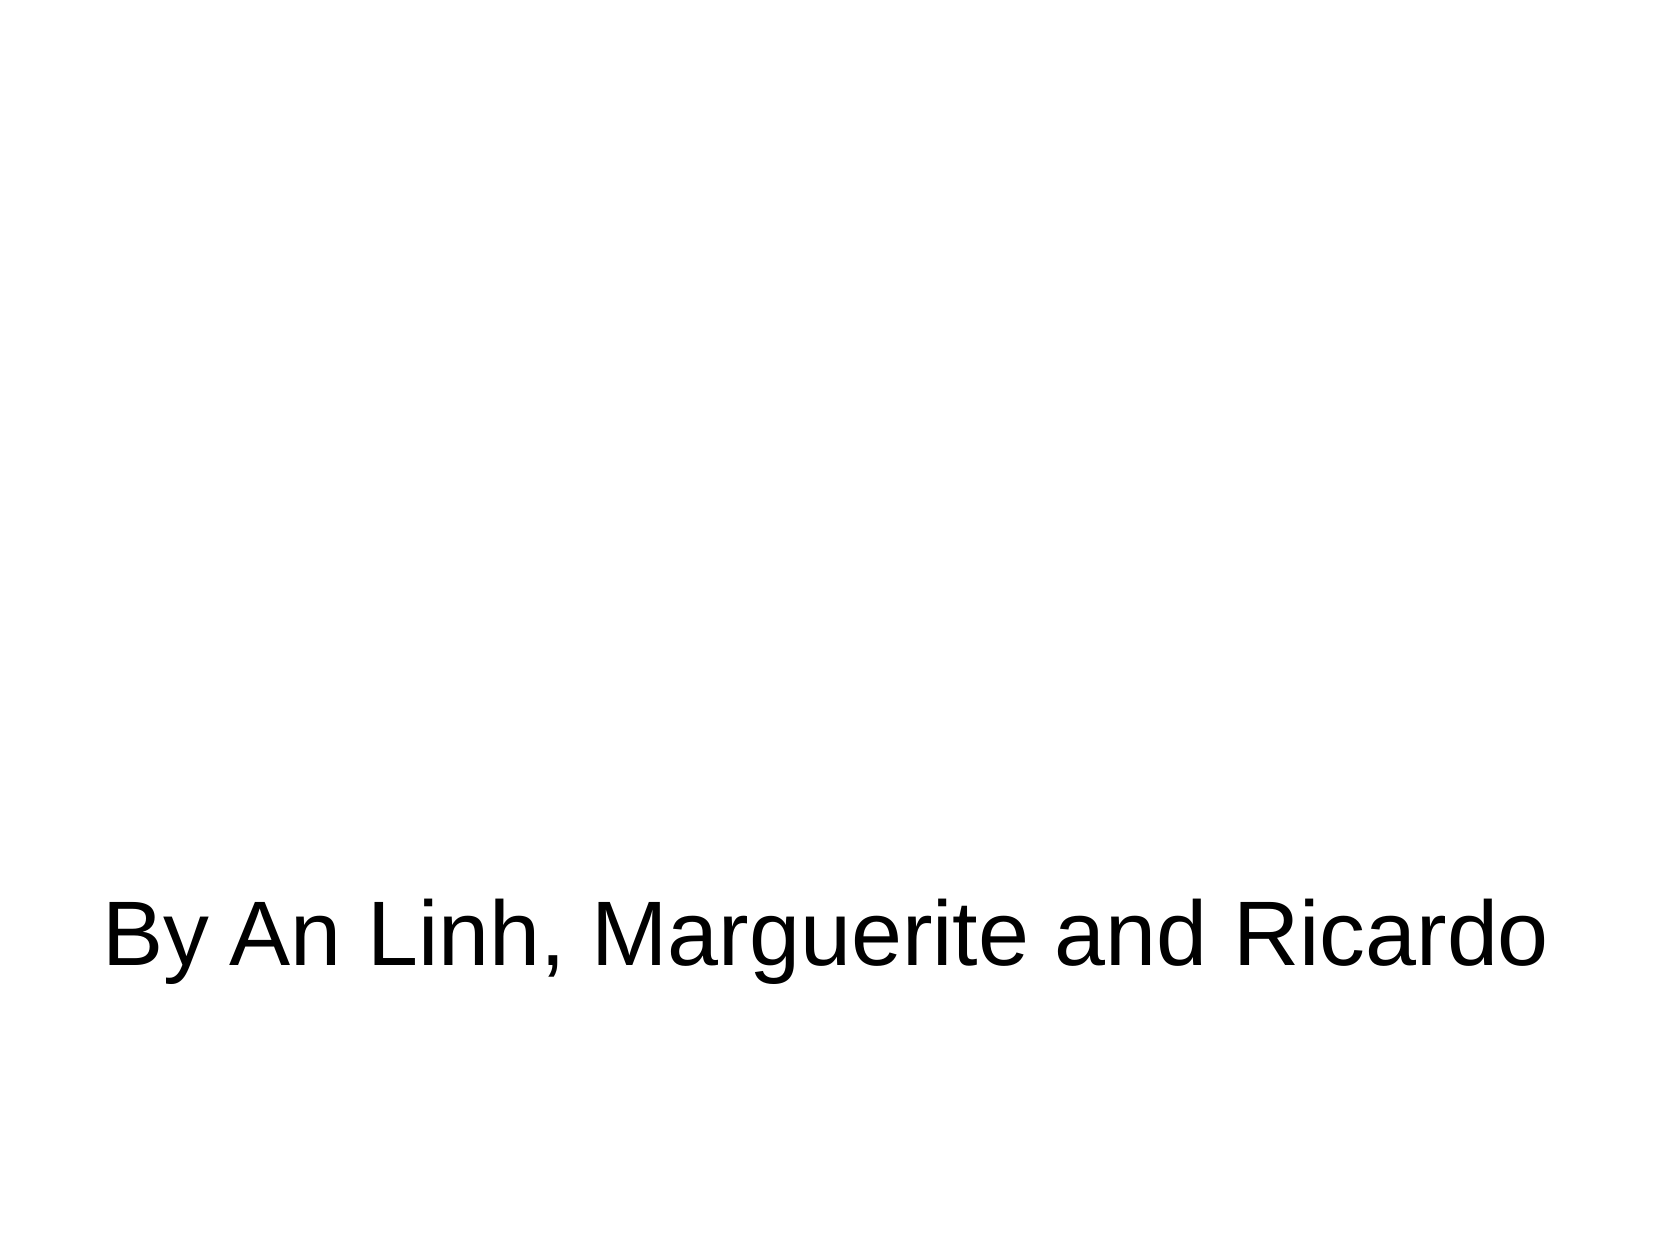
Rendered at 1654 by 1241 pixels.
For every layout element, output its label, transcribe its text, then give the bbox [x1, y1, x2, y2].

title By An Linh, Marguerite and Ricardo [82, 832, 1571, 1025]
